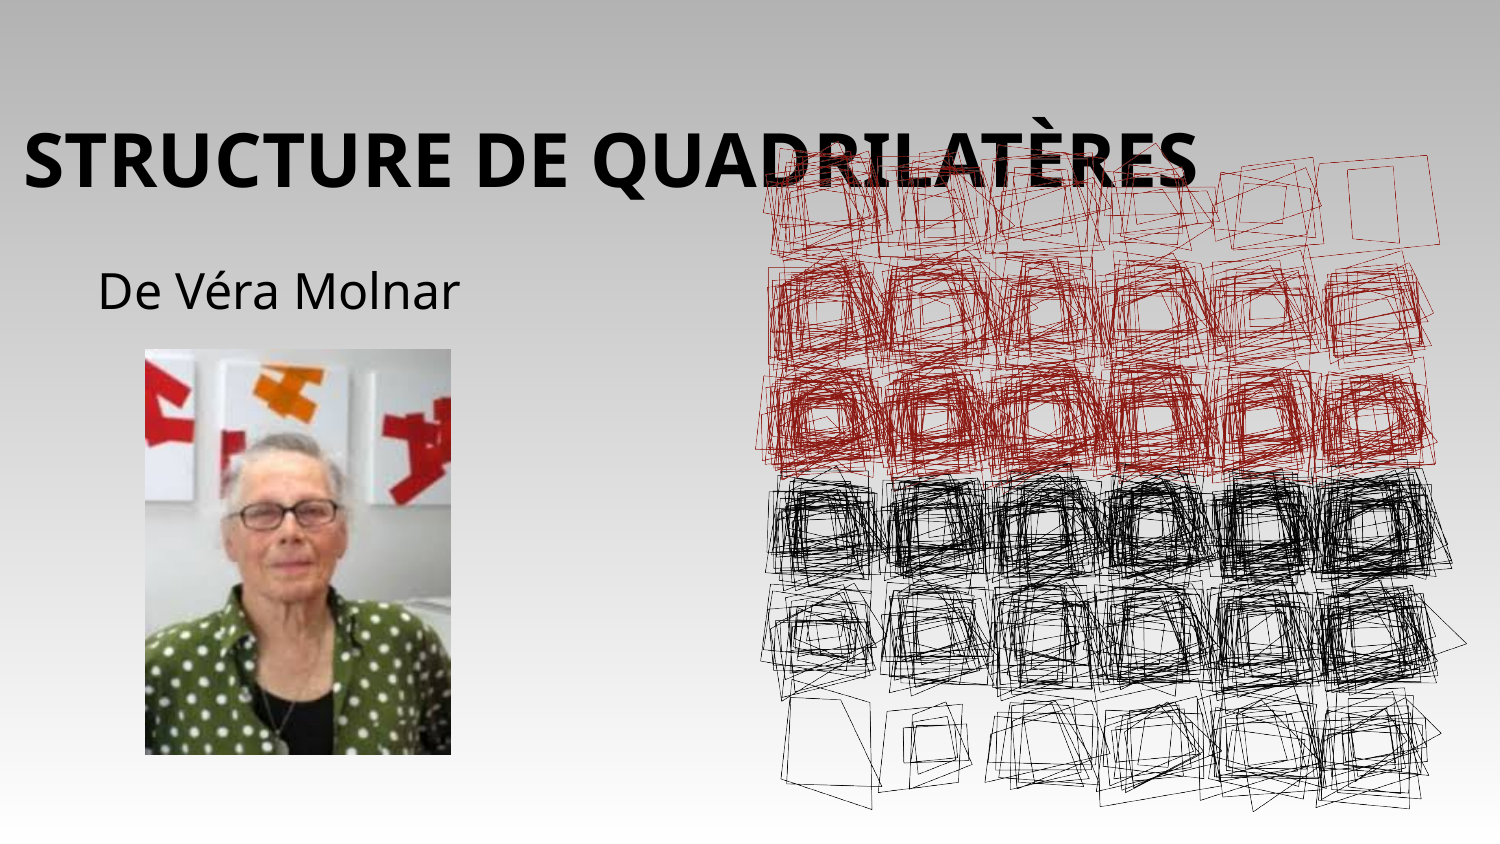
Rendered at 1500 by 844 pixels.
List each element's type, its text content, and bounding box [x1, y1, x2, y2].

text_box De Véra Molnar [82, 244, 614, 343]
picture [145, 349, 451, 755]
picture [755, 141, 1467, 812]
title STRUCTURE DE QUADRILATÈRES [8, 70, 1284, 218]
